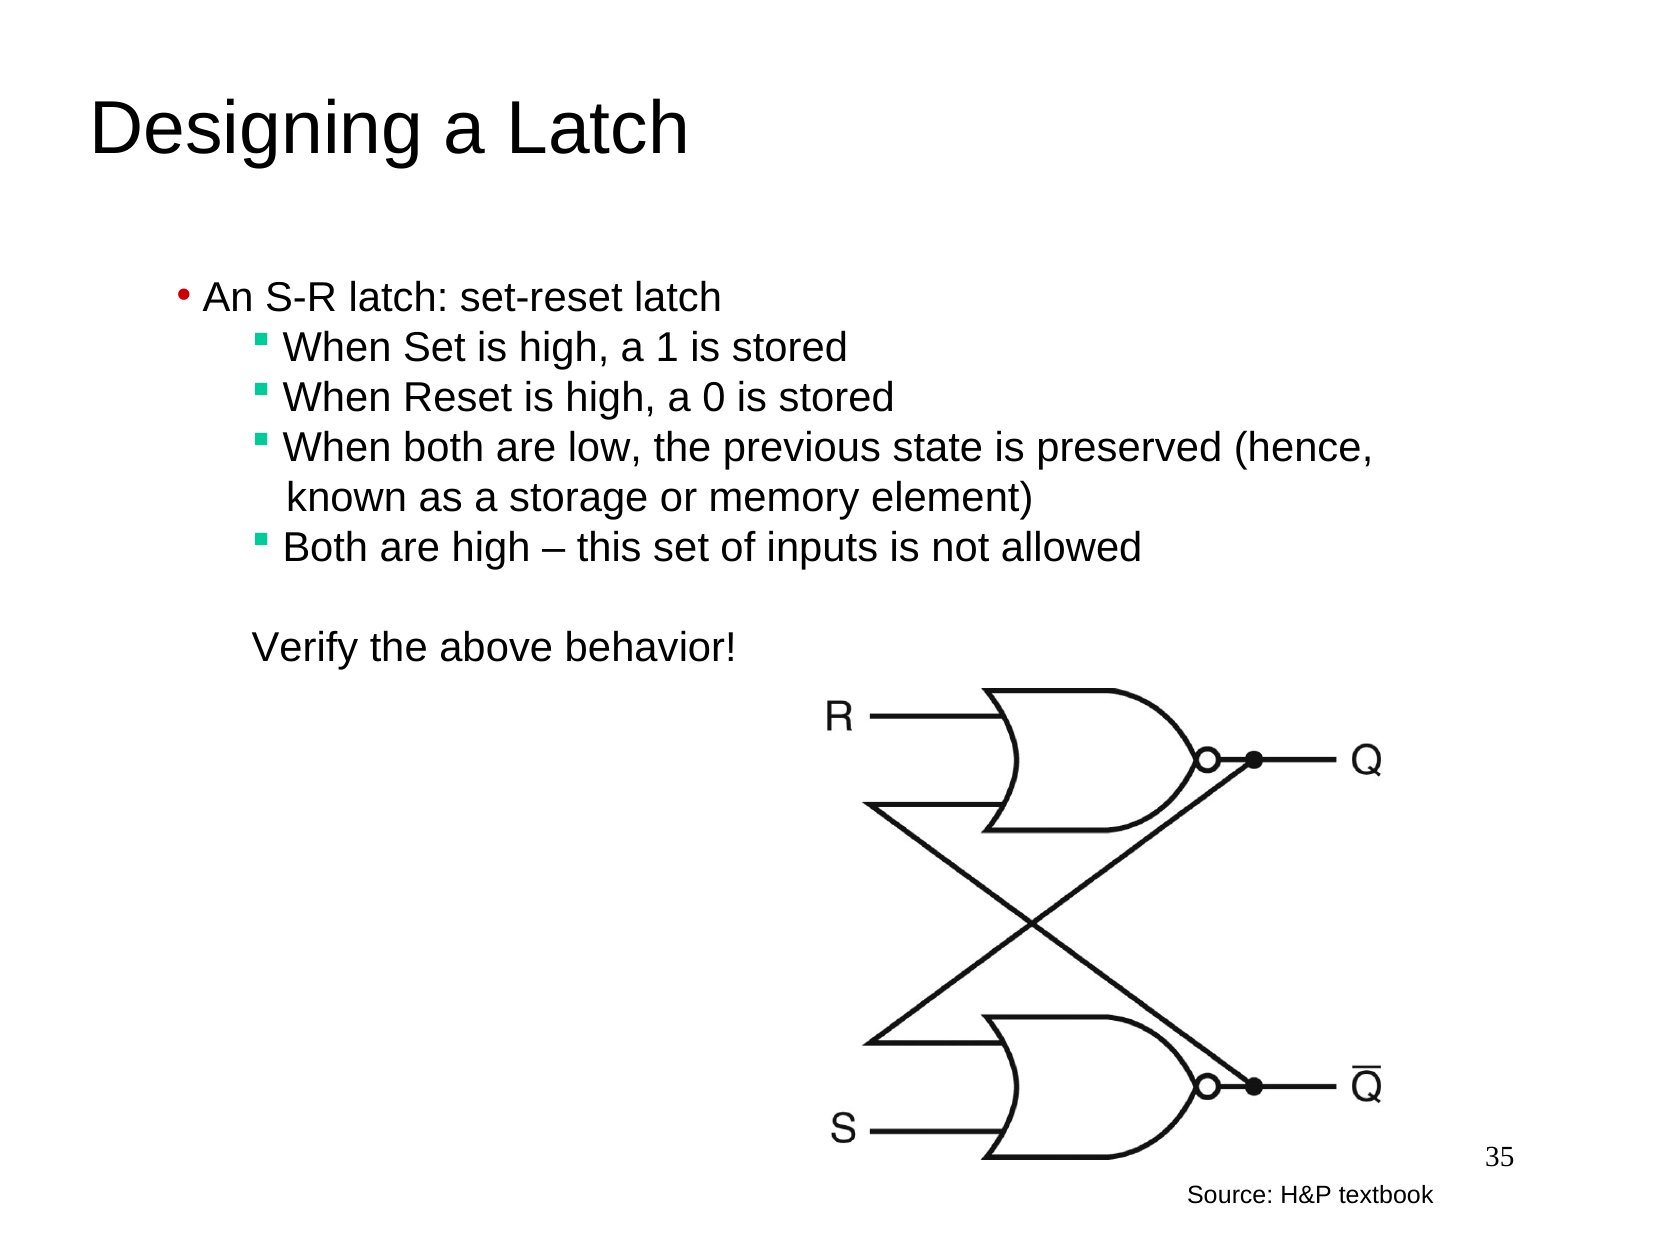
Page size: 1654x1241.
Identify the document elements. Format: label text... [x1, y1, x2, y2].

picture [824, 688, 1383, 1160]
text_box <number> [1185, 1129, 1530, 1213]
text_box An S-R latch: set-reset latch When Set is high, a 1 is stored When Reset is high, a 0 is stored When both are low, the previous state is preserved (hence, known as a storage or memory element) Both are high – this set of inputs is not allowed Verify the above behavior! [161, 261, 1389, 678]
text_box Designing a Latch [74, 71, 706, 177]
text_box Source: H&P textbook [1172, 1171, 1449, 1217]
